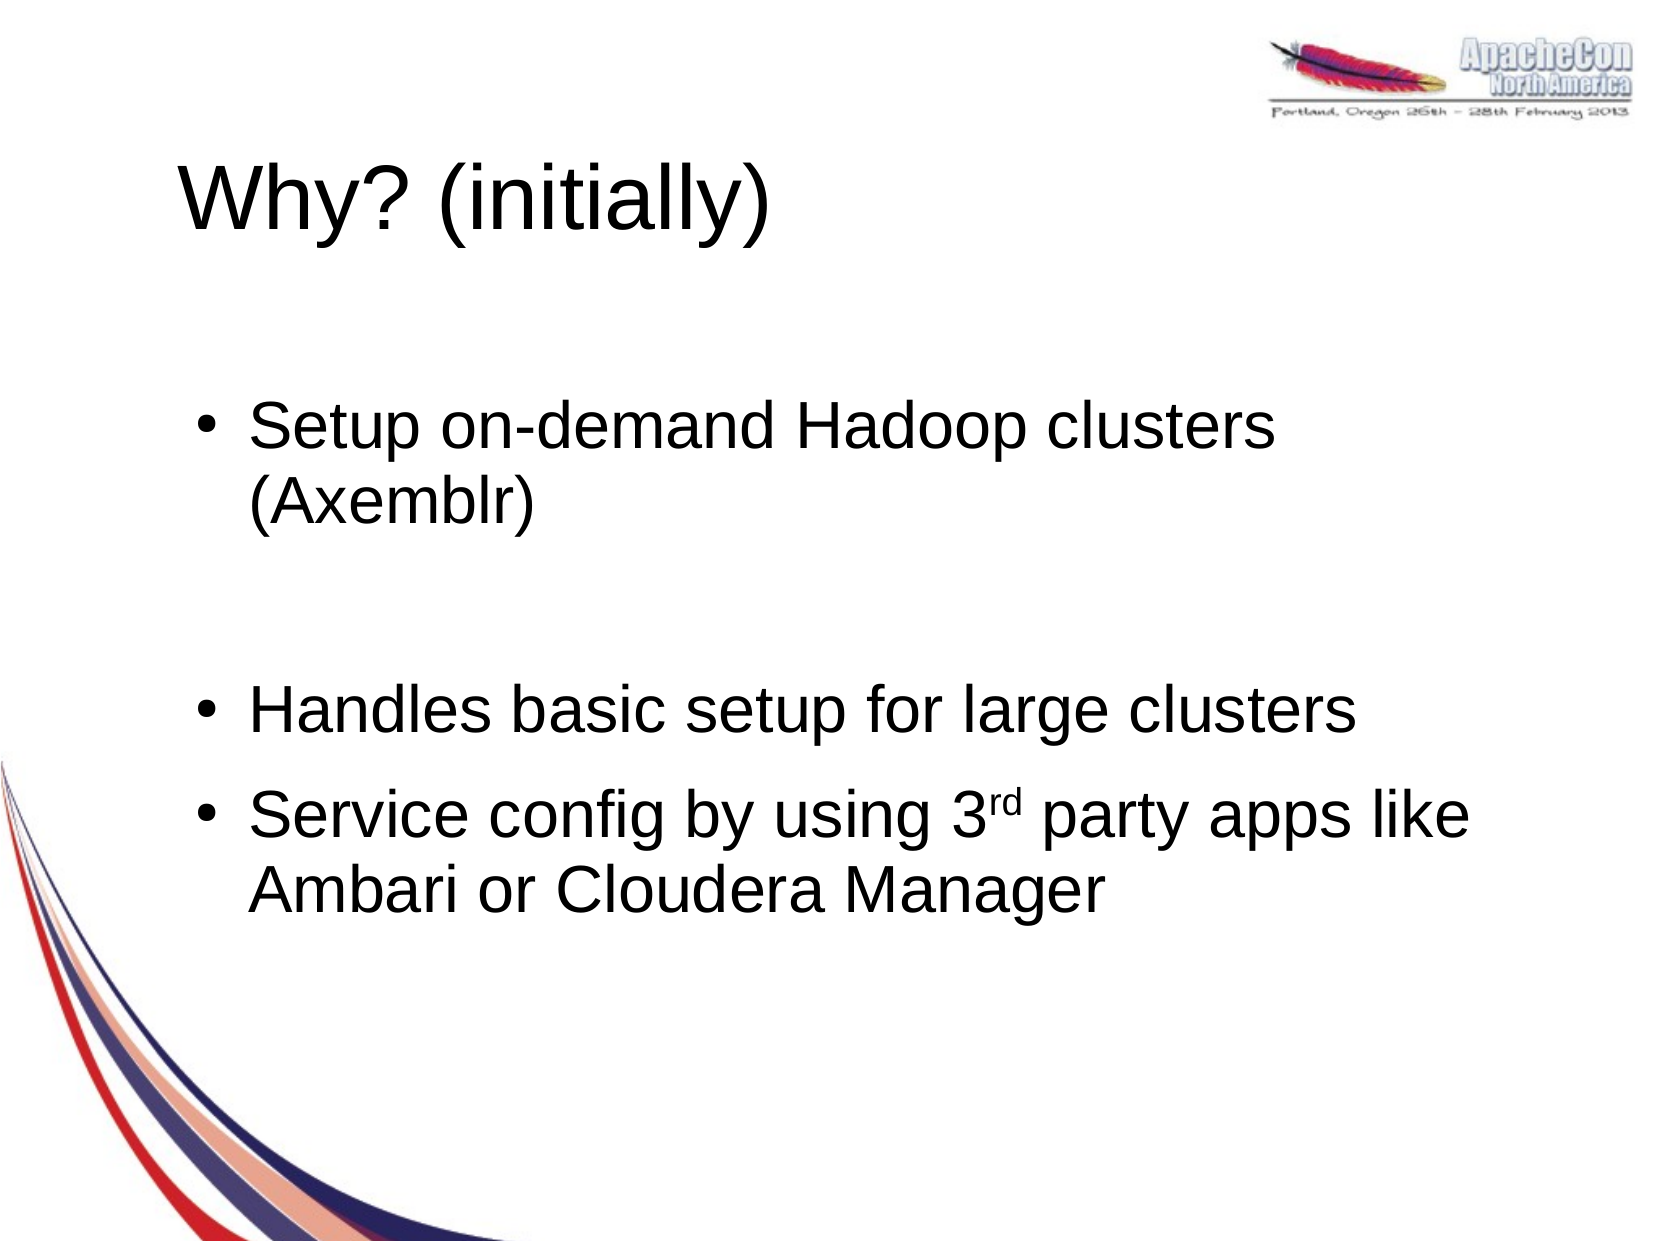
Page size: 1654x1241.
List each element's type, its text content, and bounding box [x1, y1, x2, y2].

title Why? (initially) [177, 146, 1536, 250]
picture [0, 0, 1654, 1241]
list Setup on-demand Hadoop clusters (Axemblr) Handles basic setup for large clusters Service config by using 3rd party apps like Ambari or Cloudera Manager [177, 283, 1536, 990]
